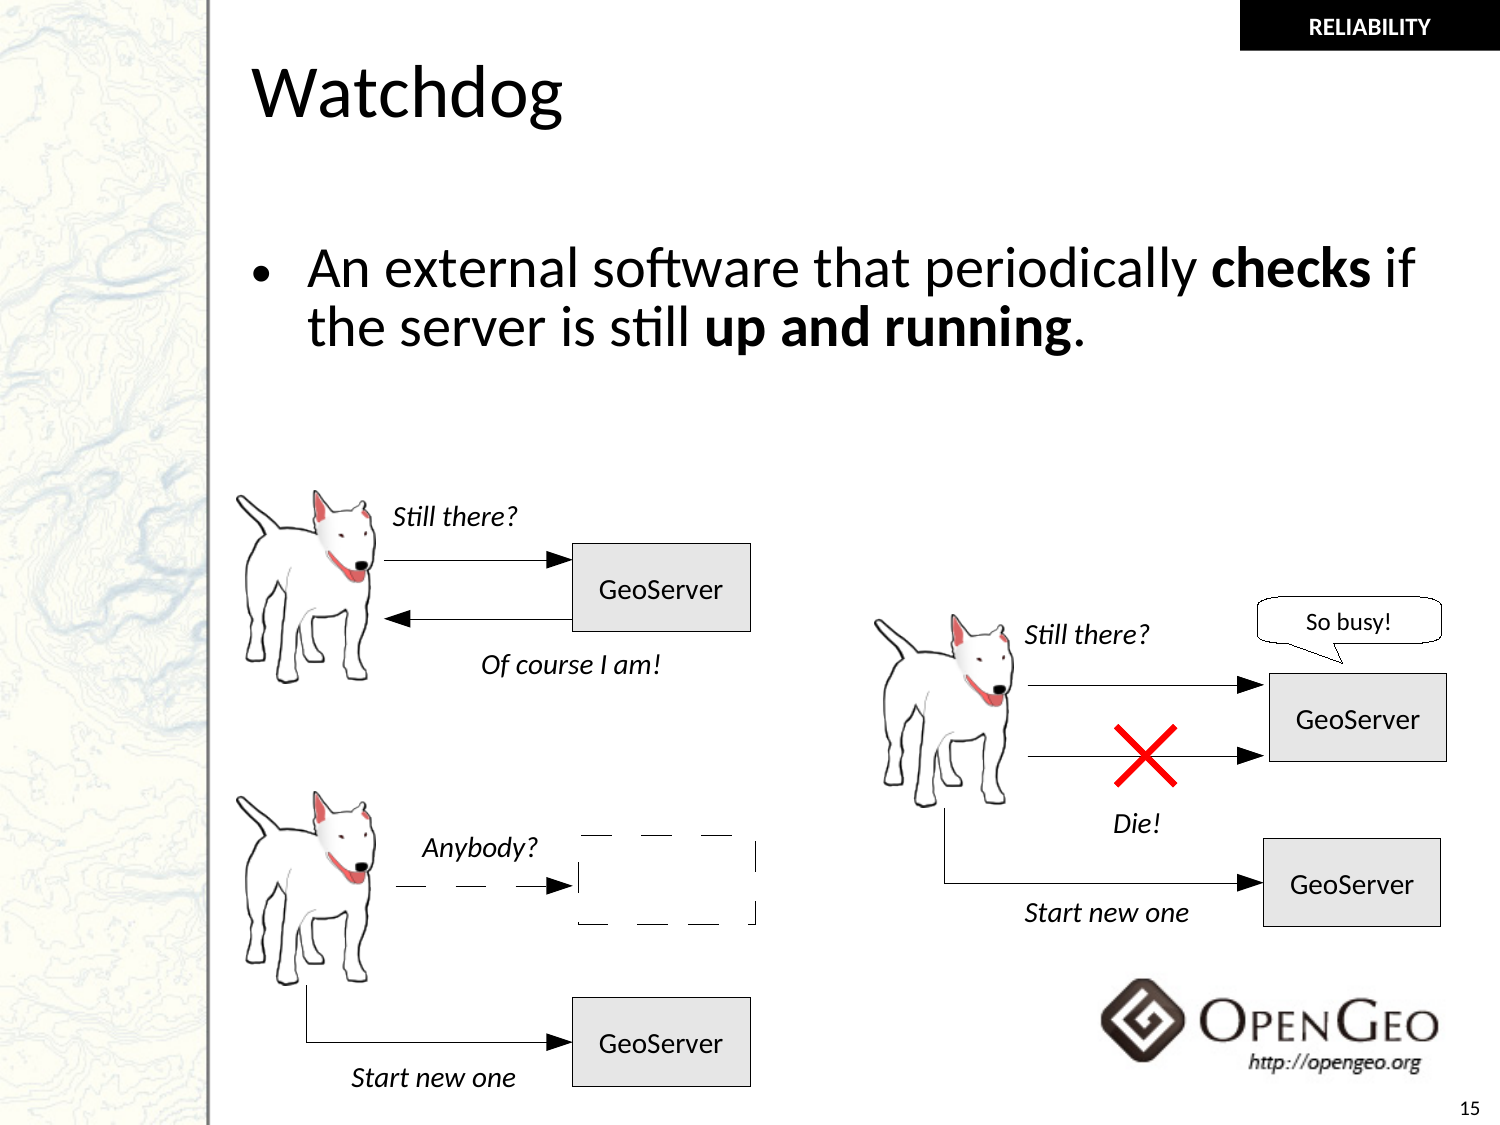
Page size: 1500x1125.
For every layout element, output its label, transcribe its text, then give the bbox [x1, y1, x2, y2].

text_box So busy! [1257, 596, 1442, 664]
text_box Anybody? [407, 820, 554, 889]
text_box GeoServer [1269, 673, 1447, 762]
text_box Of course I am! [466, 637, 677, 691]
text_box GeoServer [1263, 838, 1441, 927]
text_box GeoServer [572, 543, 751, 632]
list An external software that periodically checks if the server is still up and running. [236, 236, 1447, 886]
text_box GeoServer [572, 997, 751, 1087]
picture [0, 0, 1500, 1125]
text_box Start new one [1009, 885, 1205, 936]
text_box RELIABILITY [1240, 0, 1500, 51]
text_box Still there? [377, 490, 534, 558]
text_box Start new one [336, 1051, 532, 1101]
title Watchdog [236, 13, 1426, 185]
text_box Die! [1098, 797, 1177, 847]
text_box Still there? [1009, 608, 1166, 658]
